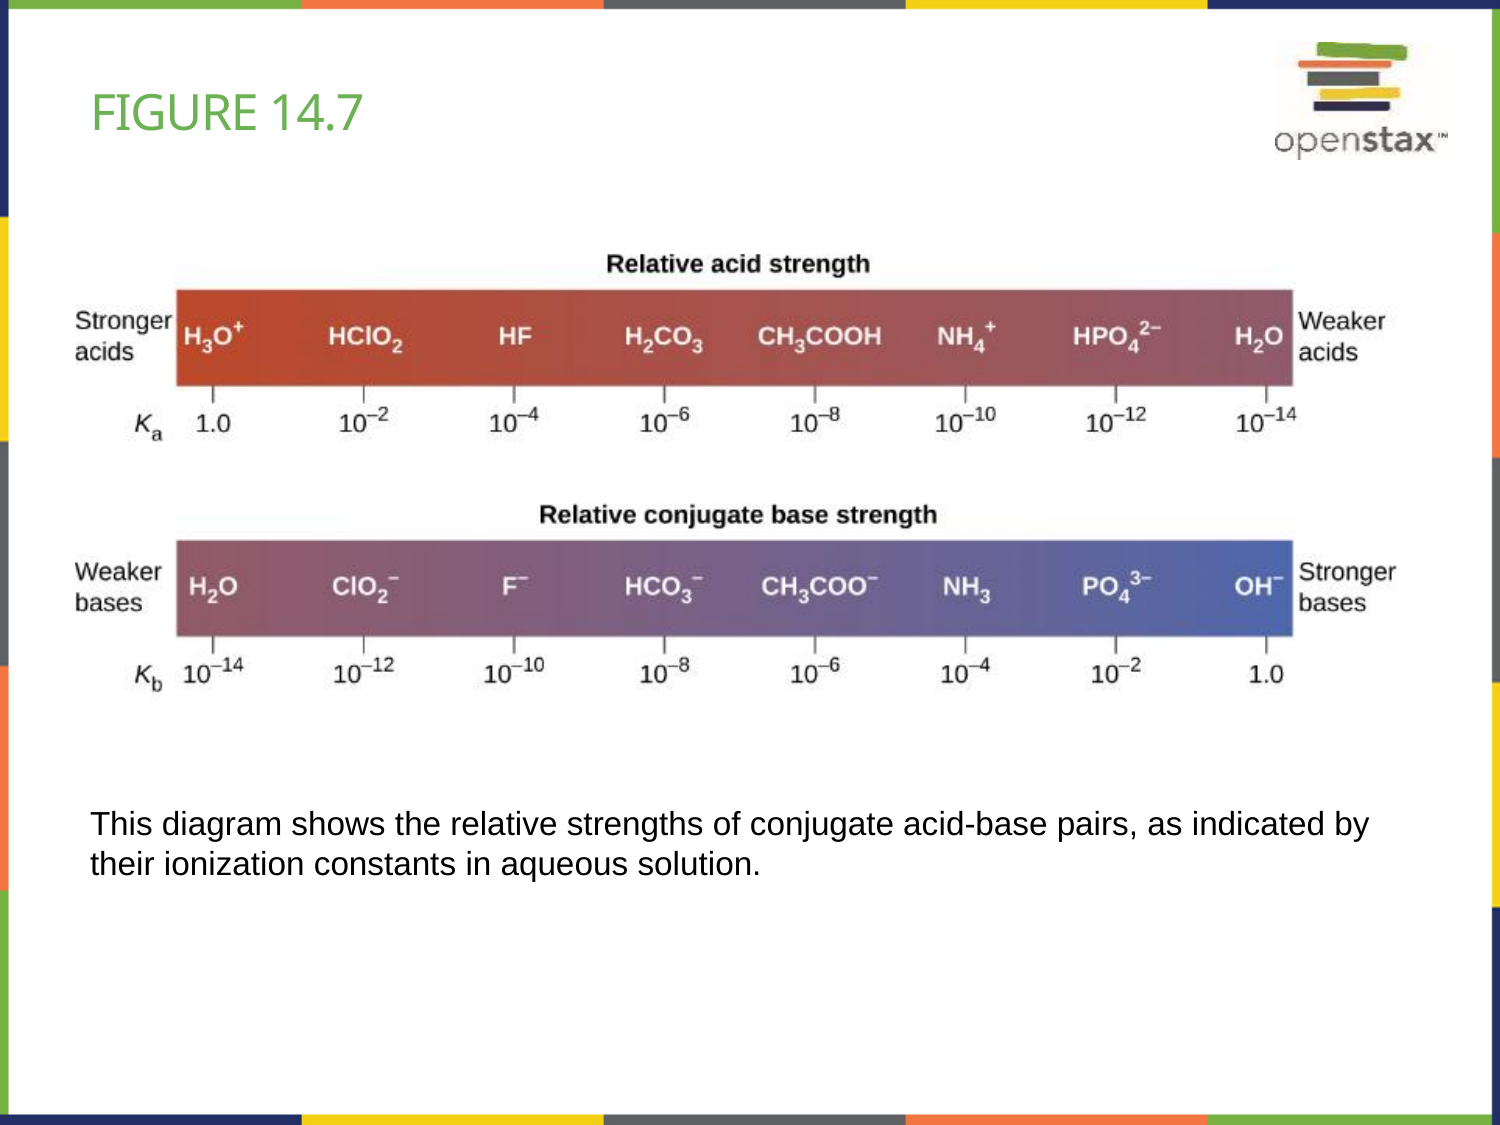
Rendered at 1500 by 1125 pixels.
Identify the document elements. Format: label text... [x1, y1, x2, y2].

title Figure 14.7 [75, 39, 1398, 148]
list This diagram shows the relative strengths of conjugate acid-base pairs, as indicated by their ionization constants in aqueous solution. [75, 794, 1398, 986]
picture [0, 0, 1500, 1125]
